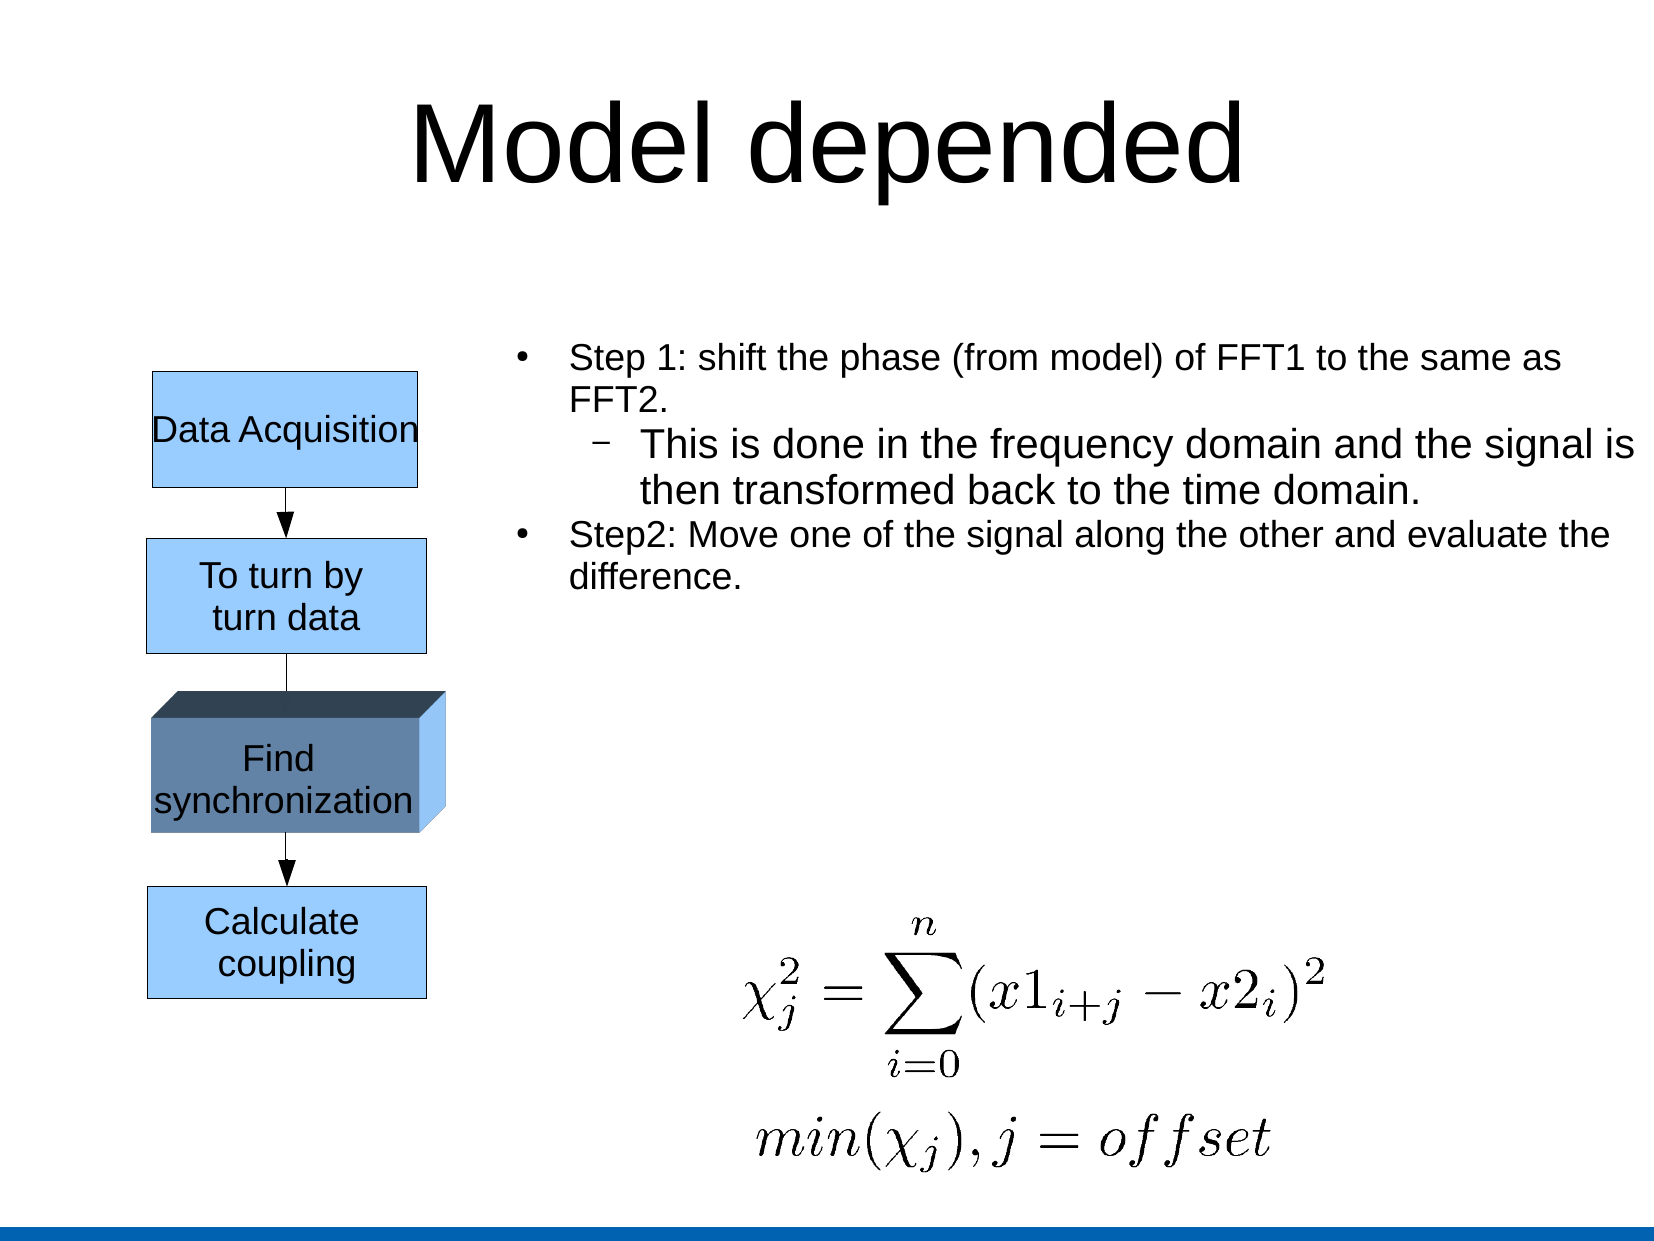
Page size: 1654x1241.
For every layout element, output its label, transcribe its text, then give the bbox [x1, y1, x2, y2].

picture [731, 910, 1333, 1080]
text_box [151, 691, 445, 822]
title Model depended [121, 39, 1534, 374]
text_box Find synchronization [138, 730, 429, 830]
text_box Calculate coupling [147, 886, 427, 999]
text_box Step 1: shift the phase (from model) of FFT1 to the same as FFT2. This is done in the frequency domain and the signal is then transformed back to the time domain. Step2: Move one of the signal along the other and evaluate the difference. [483, 329, 1654, 884]
text_box To turn by turn data [146, 538, 427, 654]
text_box Data Acquisition [152, 371, 418, 488]
picture [750, 1104, 1288, 1175]
